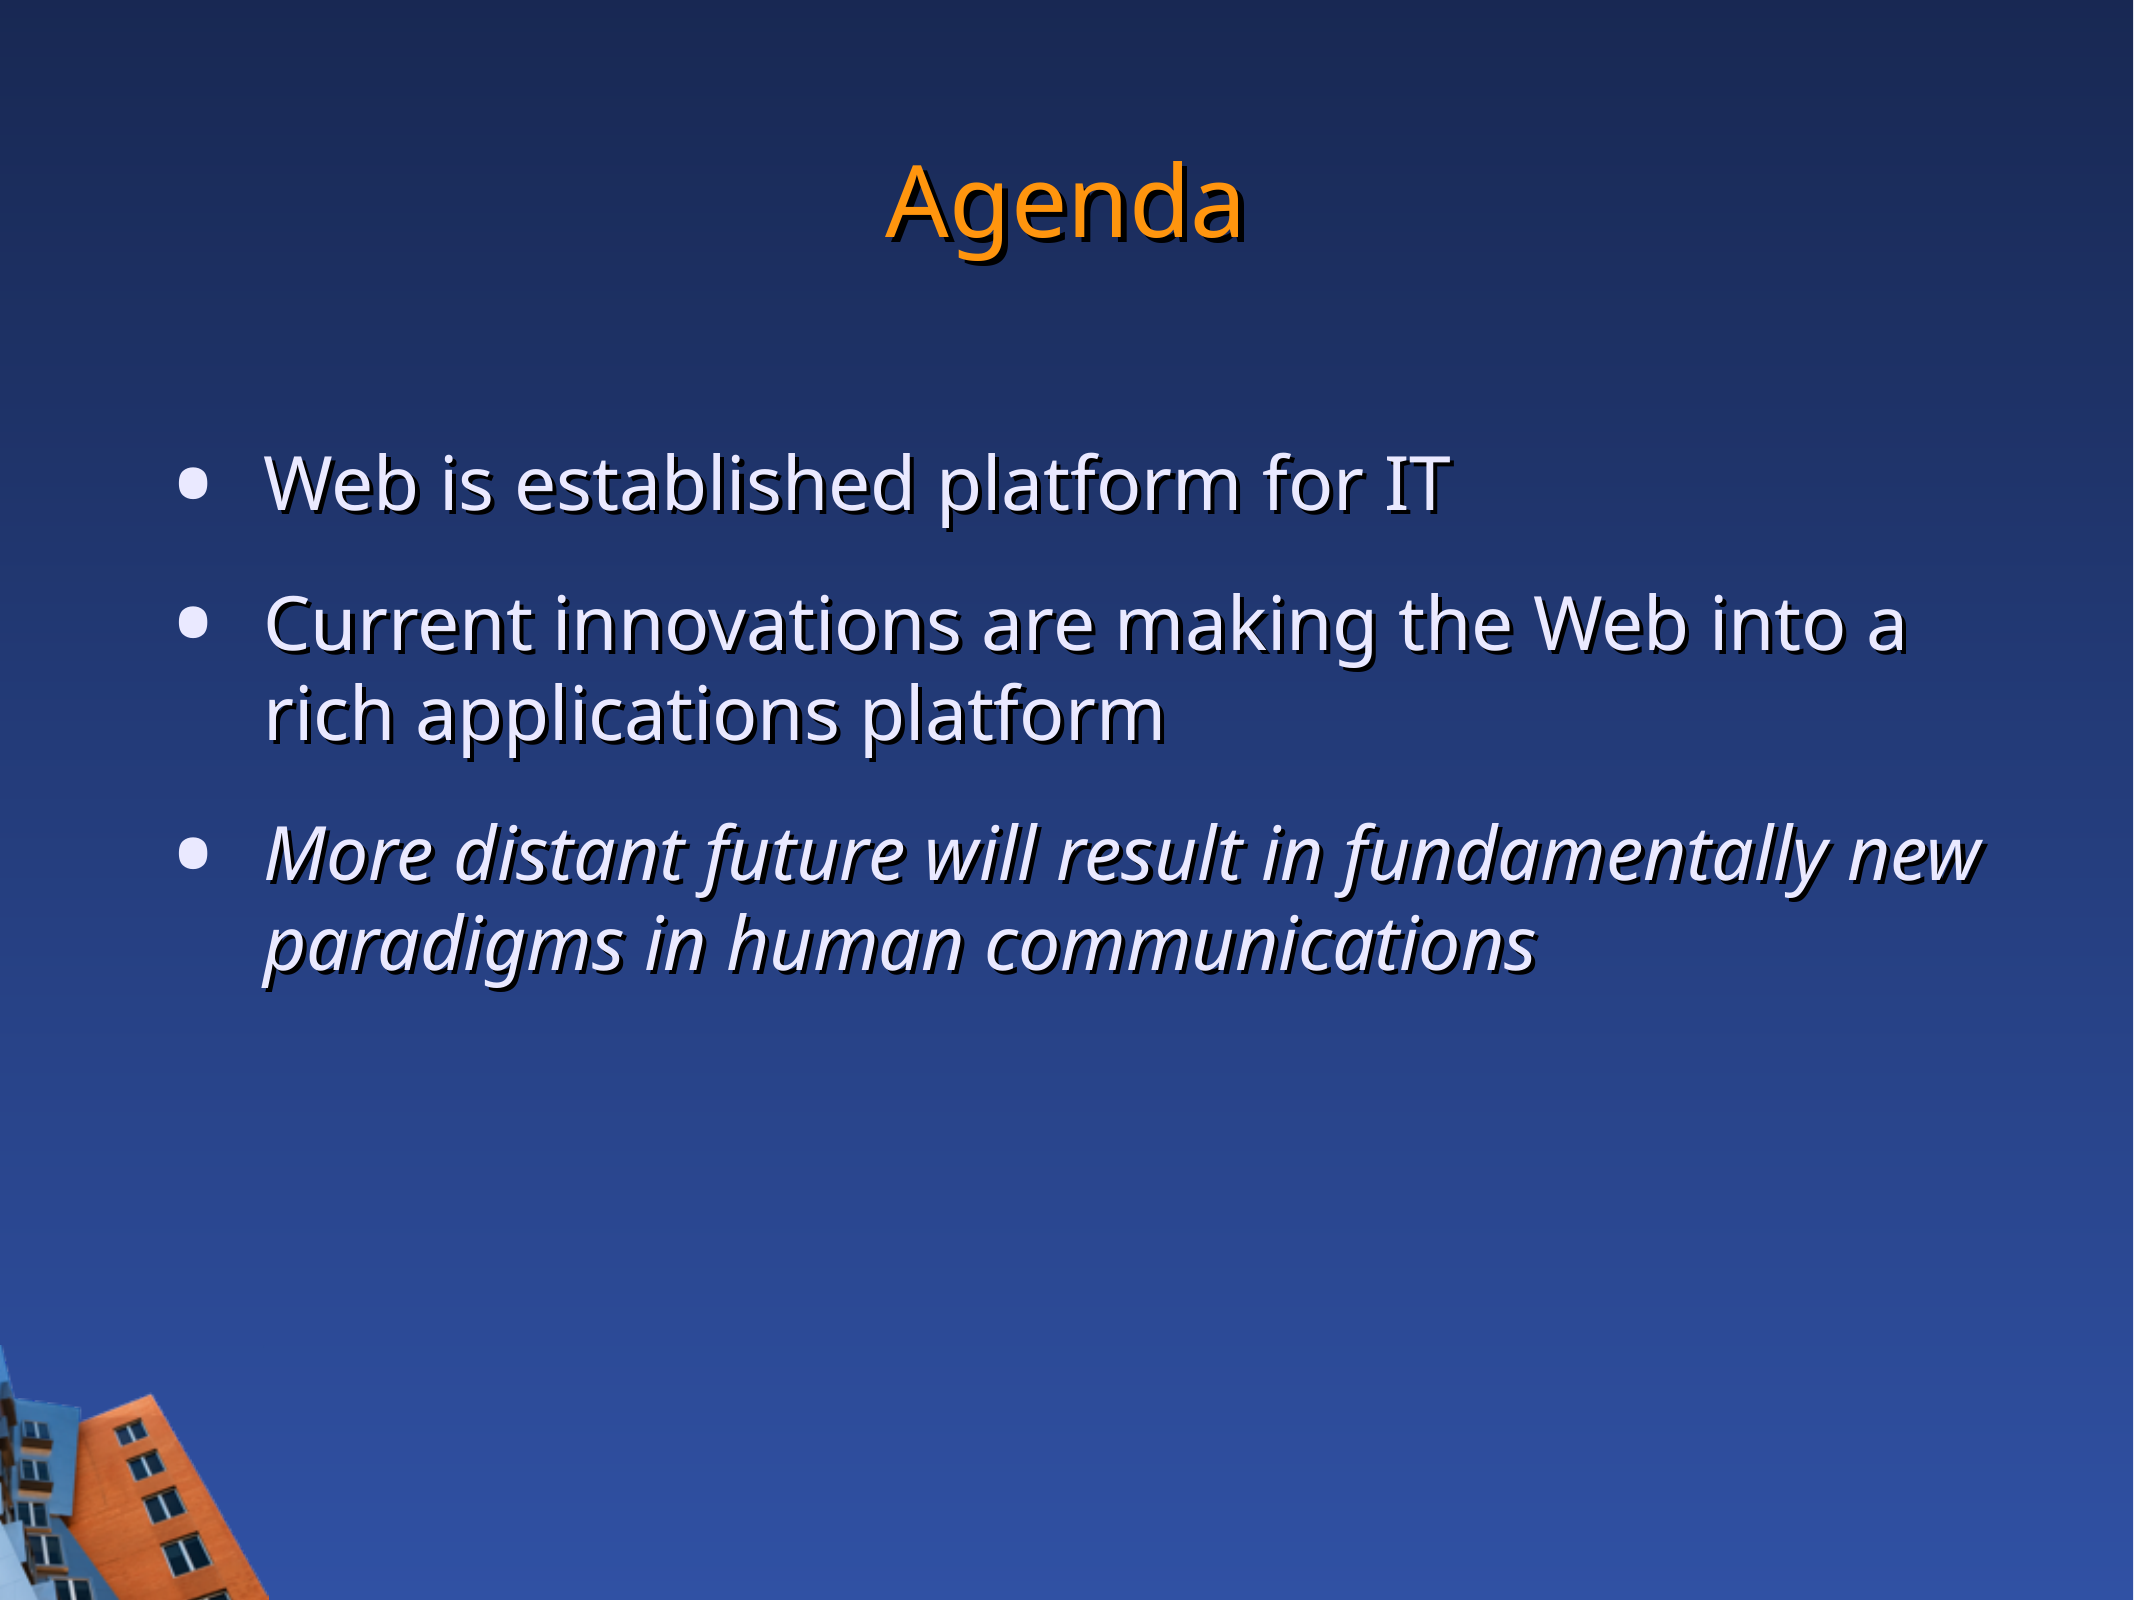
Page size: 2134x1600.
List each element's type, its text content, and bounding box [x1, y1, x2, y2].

title Agenda [106, 71, 2027, 324]
picture [0, 1345, 269, 1600]
list Web is established platform for IT Current innovations are making the Web into a rich applications platform More distant future will result in fundamentally new paradigms in human communications [117, 435, 2038, 1477]
